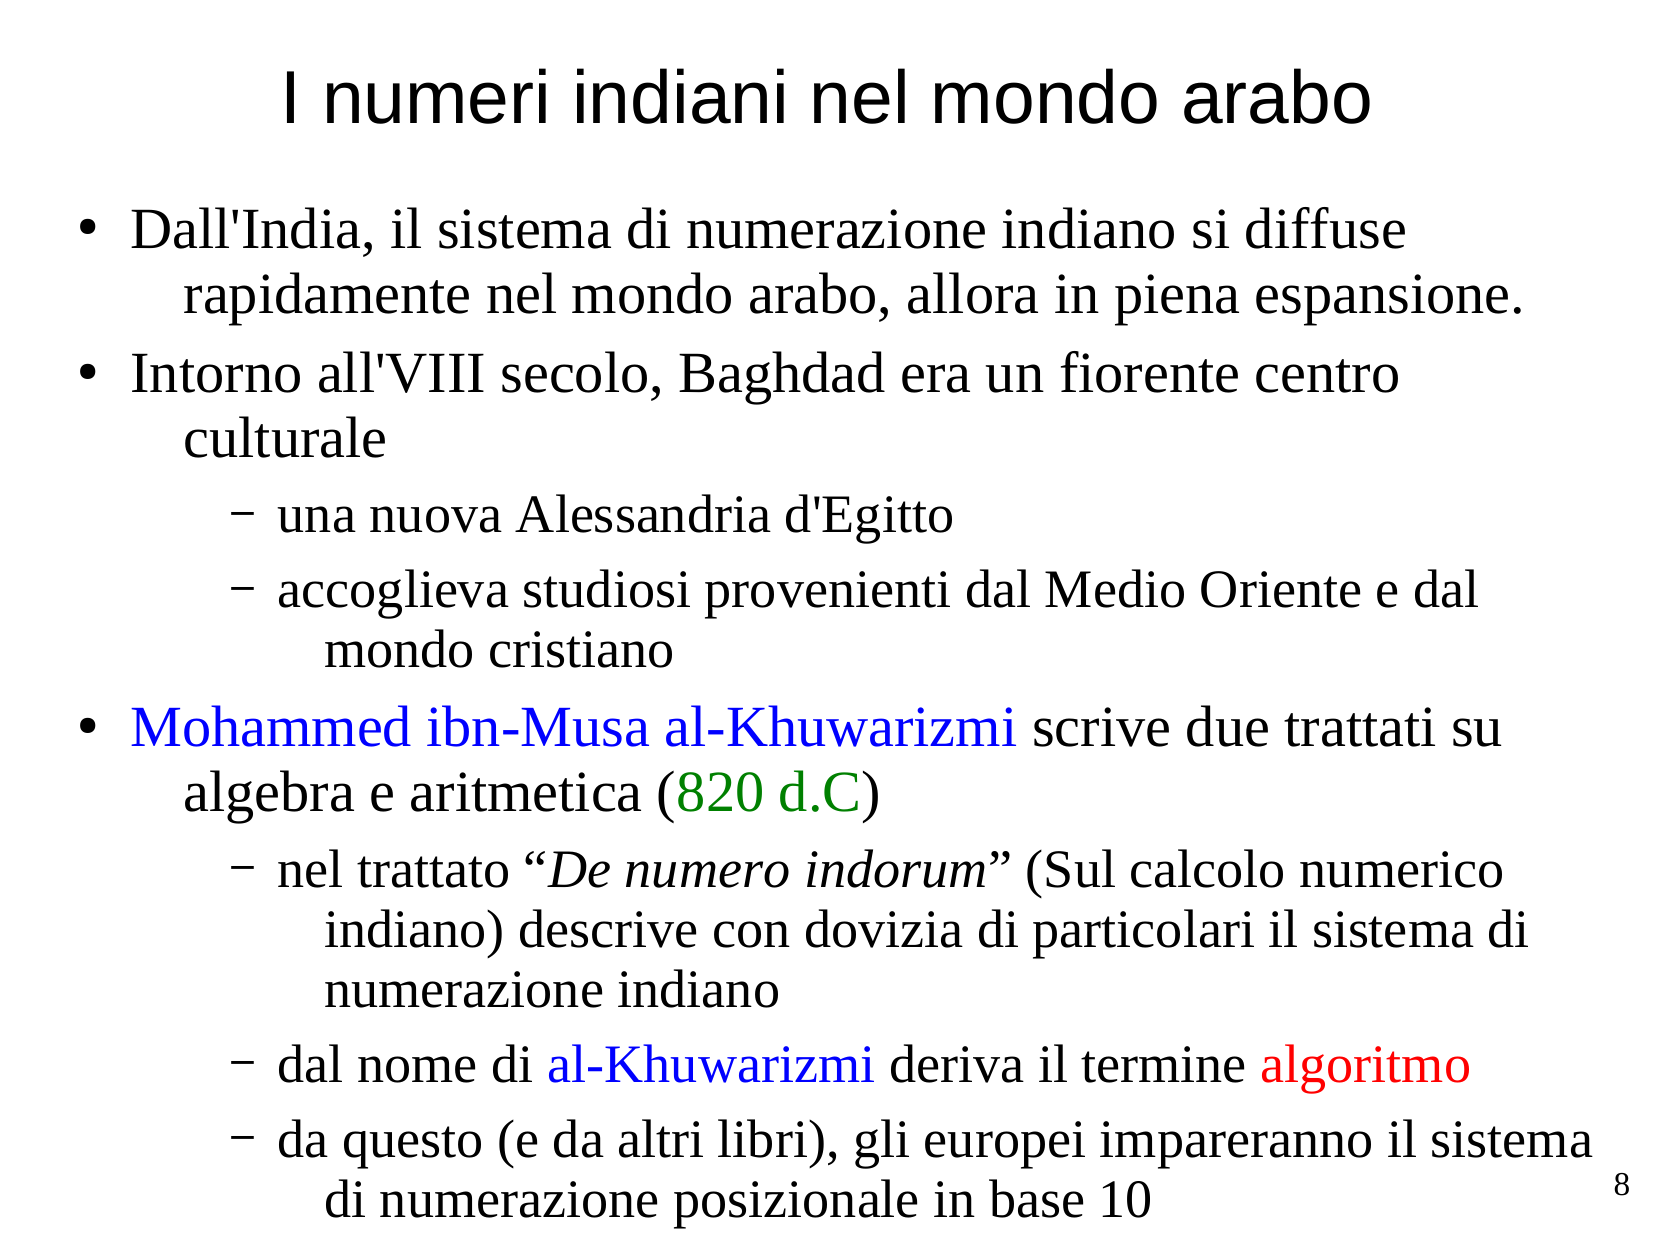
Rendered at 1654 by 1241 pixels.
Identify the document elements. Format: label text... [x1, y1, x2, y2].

list Dall'India, il sistema di numerazione indiano si diffuse rapidamente nel mondo arabo, allora in piena espansione. Intorno all'VIII secolo, Baghdad era un fiorente centro culturale una nuova Alessandria d'Egitto accoglieva studiosi provenienti dal Medio Oriente e dal mondo cristiano Mohammed ibn-Musa al-Khuwarizmi scrive due trattati su algebra e aritmetica (820 d.C) nel trattato “De numero indorum” (Sul calcolo numerico indiano) descrive con dovizia di particolari il sistema di numerazione indiano dal nome di al-Khuwarizmi deriva il termine algoritmo da questo (e da altri libri), gli europei impareranno il sistema di numerazione posizionale in base 10 [42, 196, 1612, 1187]
title I numeri indiani nel mondo arabo [37, 30, 1617, 166]
